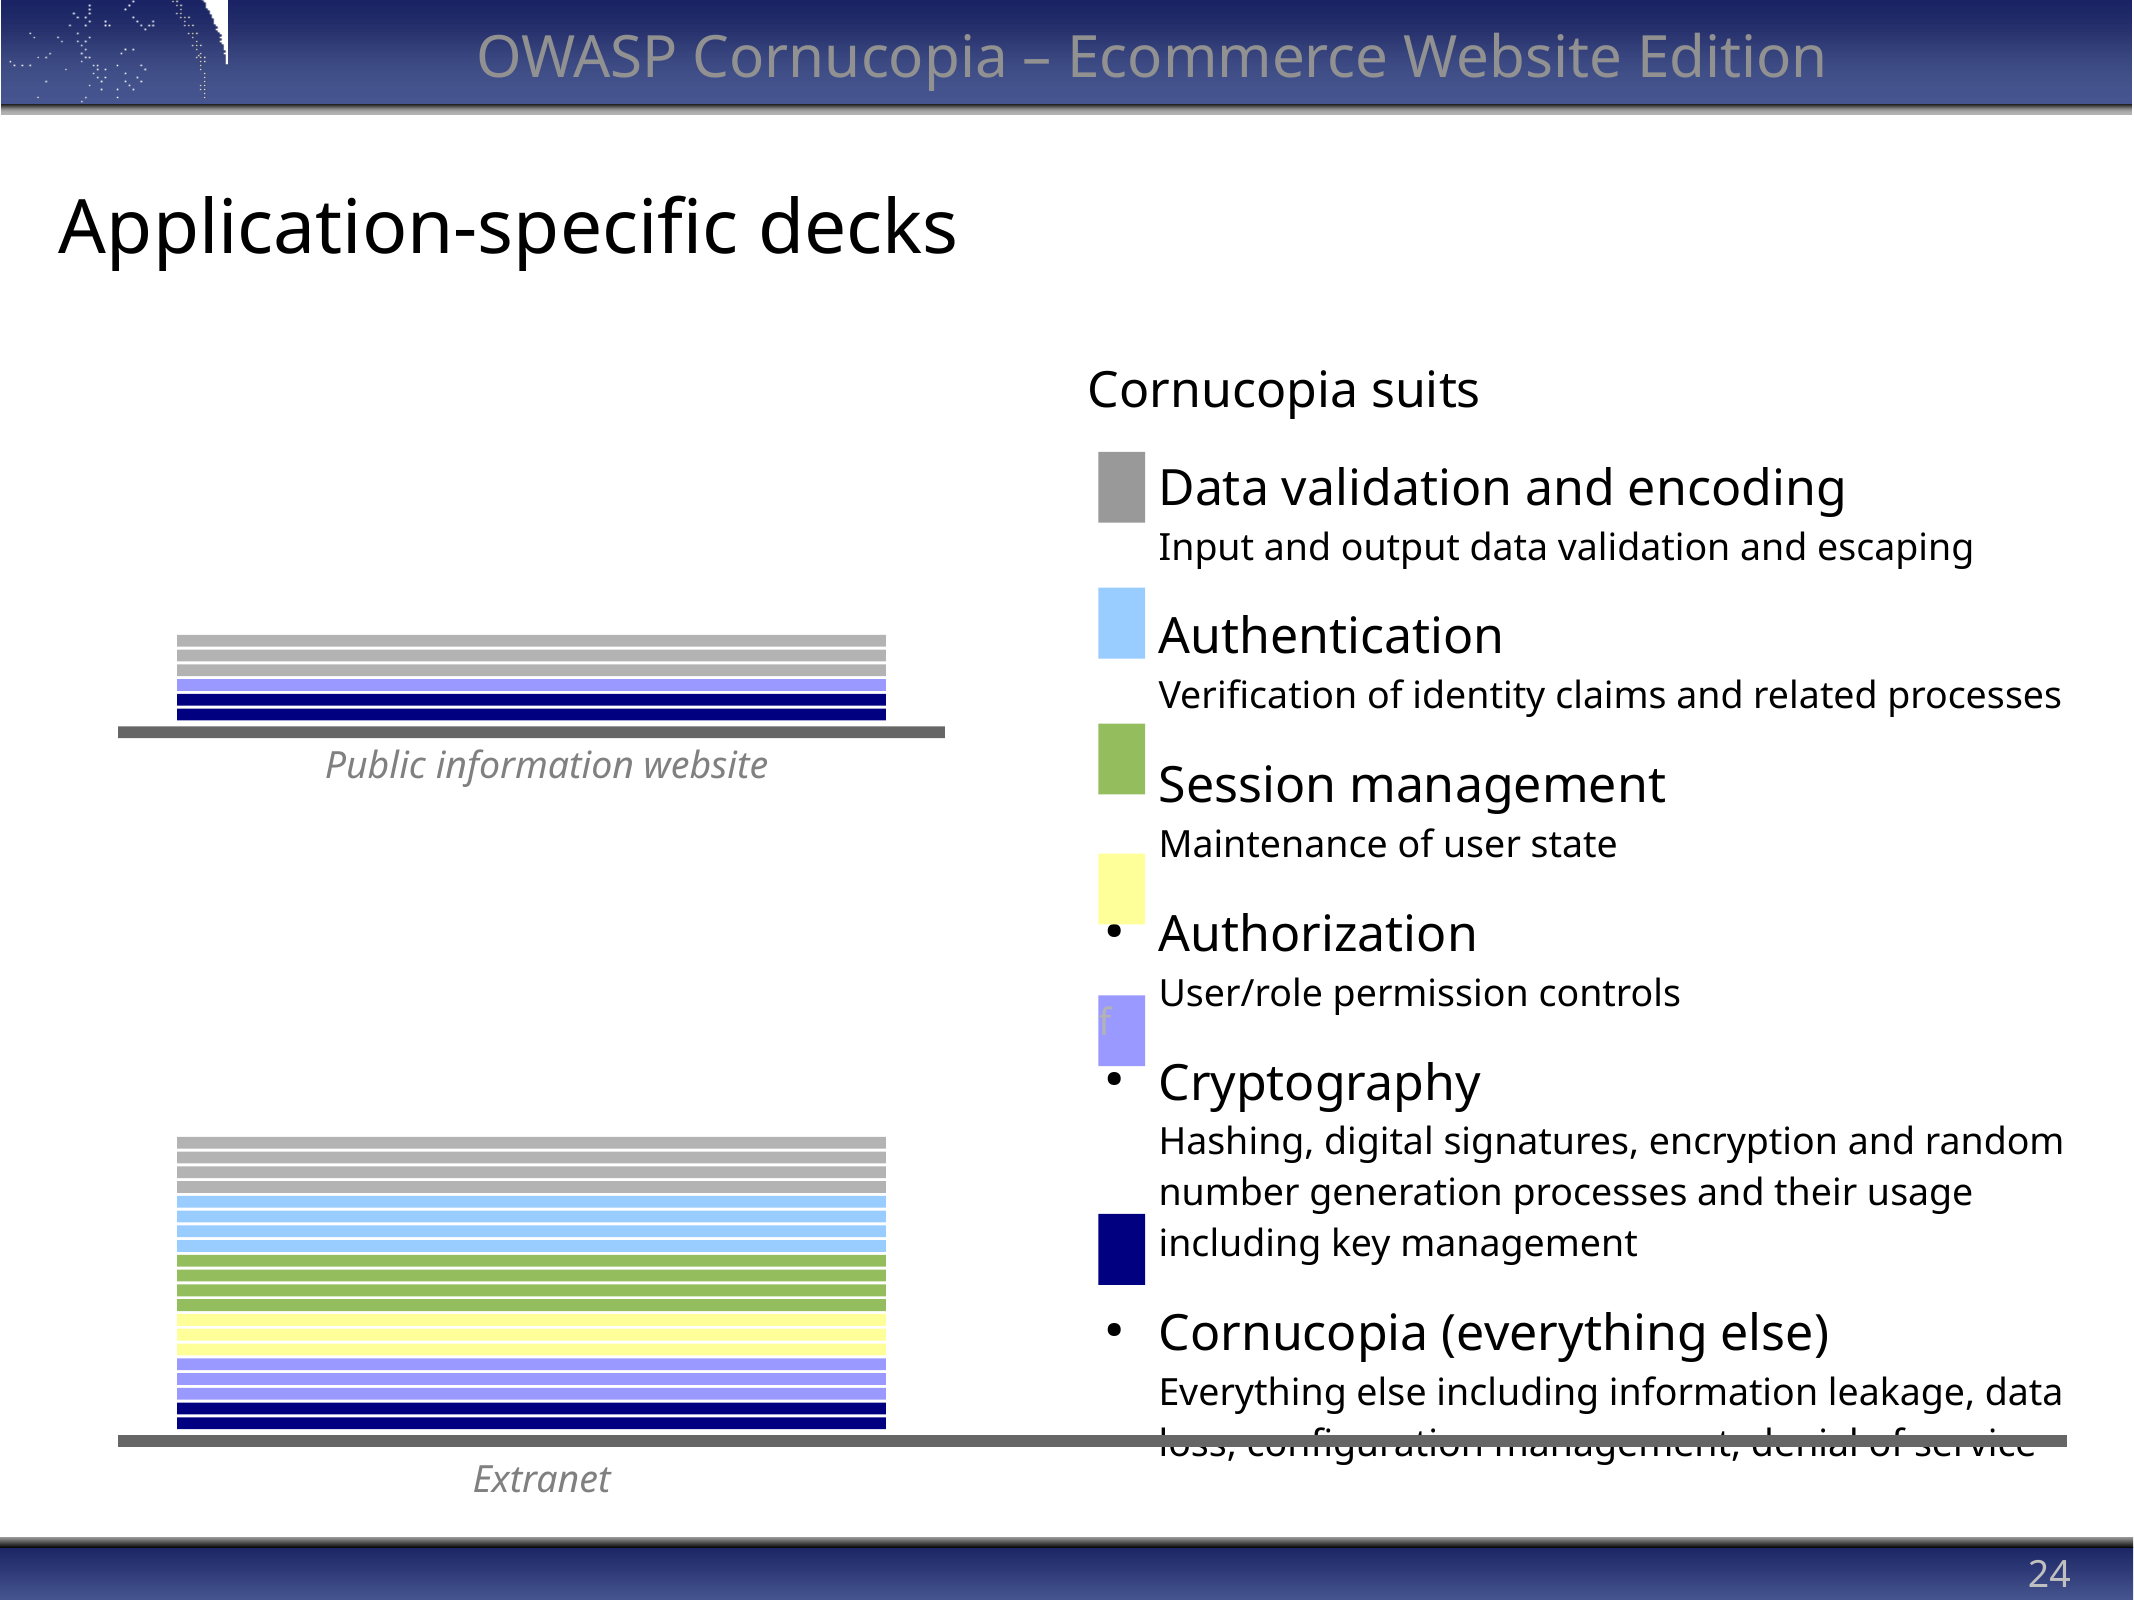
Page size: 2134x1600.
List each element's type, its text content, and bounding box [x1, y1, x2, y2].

list [177, 1210, 886, 1223]
list [177, 1358, 886, 1371]
list [1098, 723, 1146, 795]
list [177, 649, 886, 662]
list [118, 1435, 2067, 1447]
list [177, 1373, 886, 1385]
list [177, 1269, 886, 1282]
list [177, 1181, 886, 1193]
list [177, 1166, 886, 1179]
list [1098, 587, 1146, 659]
list [177, 1313, 886, 1326]
list [1098, 853, 1146, 925]
list [177, 1417, 886, 1430]
list [177, 1402, 886, 1415]
list [177, 1328, 886, 1341]
list Extranet [472, 1452, 709, 1506]
list [177, 1225, 886, 1238]
list f [1098, 995, 1146, 1067]
list [1098, 451, 1146, 523]
list [177, 1240, 886, 1252]
list [177, 634, 886, 647]
list [177, 1195, 886, 1208]
list [177, 1136, 886, 1149]
list [118, 726, 945, 739]
list [177, 1151, 886, 1164]
list Cornucopia suits Data validation and encoding Input and output data validation and escaping Authentication Verification of identity claims and related processes Session management Maintenance of user state Authorization User/role permission controls Cryptography Hashing, digital signatures, encryption and random number generation processes and their usage including key management Cornucopia (everything else) Everything else including information leakage, data loss, configuration management, denial of service [1087, 354, 2068, 1536]
list Public information website [324, 739, 798, 798]
list [177, 679, 886, 691]
list [177, 1284, 886, 1297]
list [177, 1299, 886, 1312]
list [177, 693, 886, 706]
list [1098, 1213, 1146, 1285]
list [177, 1254, 886, 1267]
list [177, 1343, 886, 1356]
title Application-specific decks [58, 124, 2126, 325]
list [177, 1387, 886, 1400]
list [177, 708, 886, 721]
list [177, 664, 886, 677]
